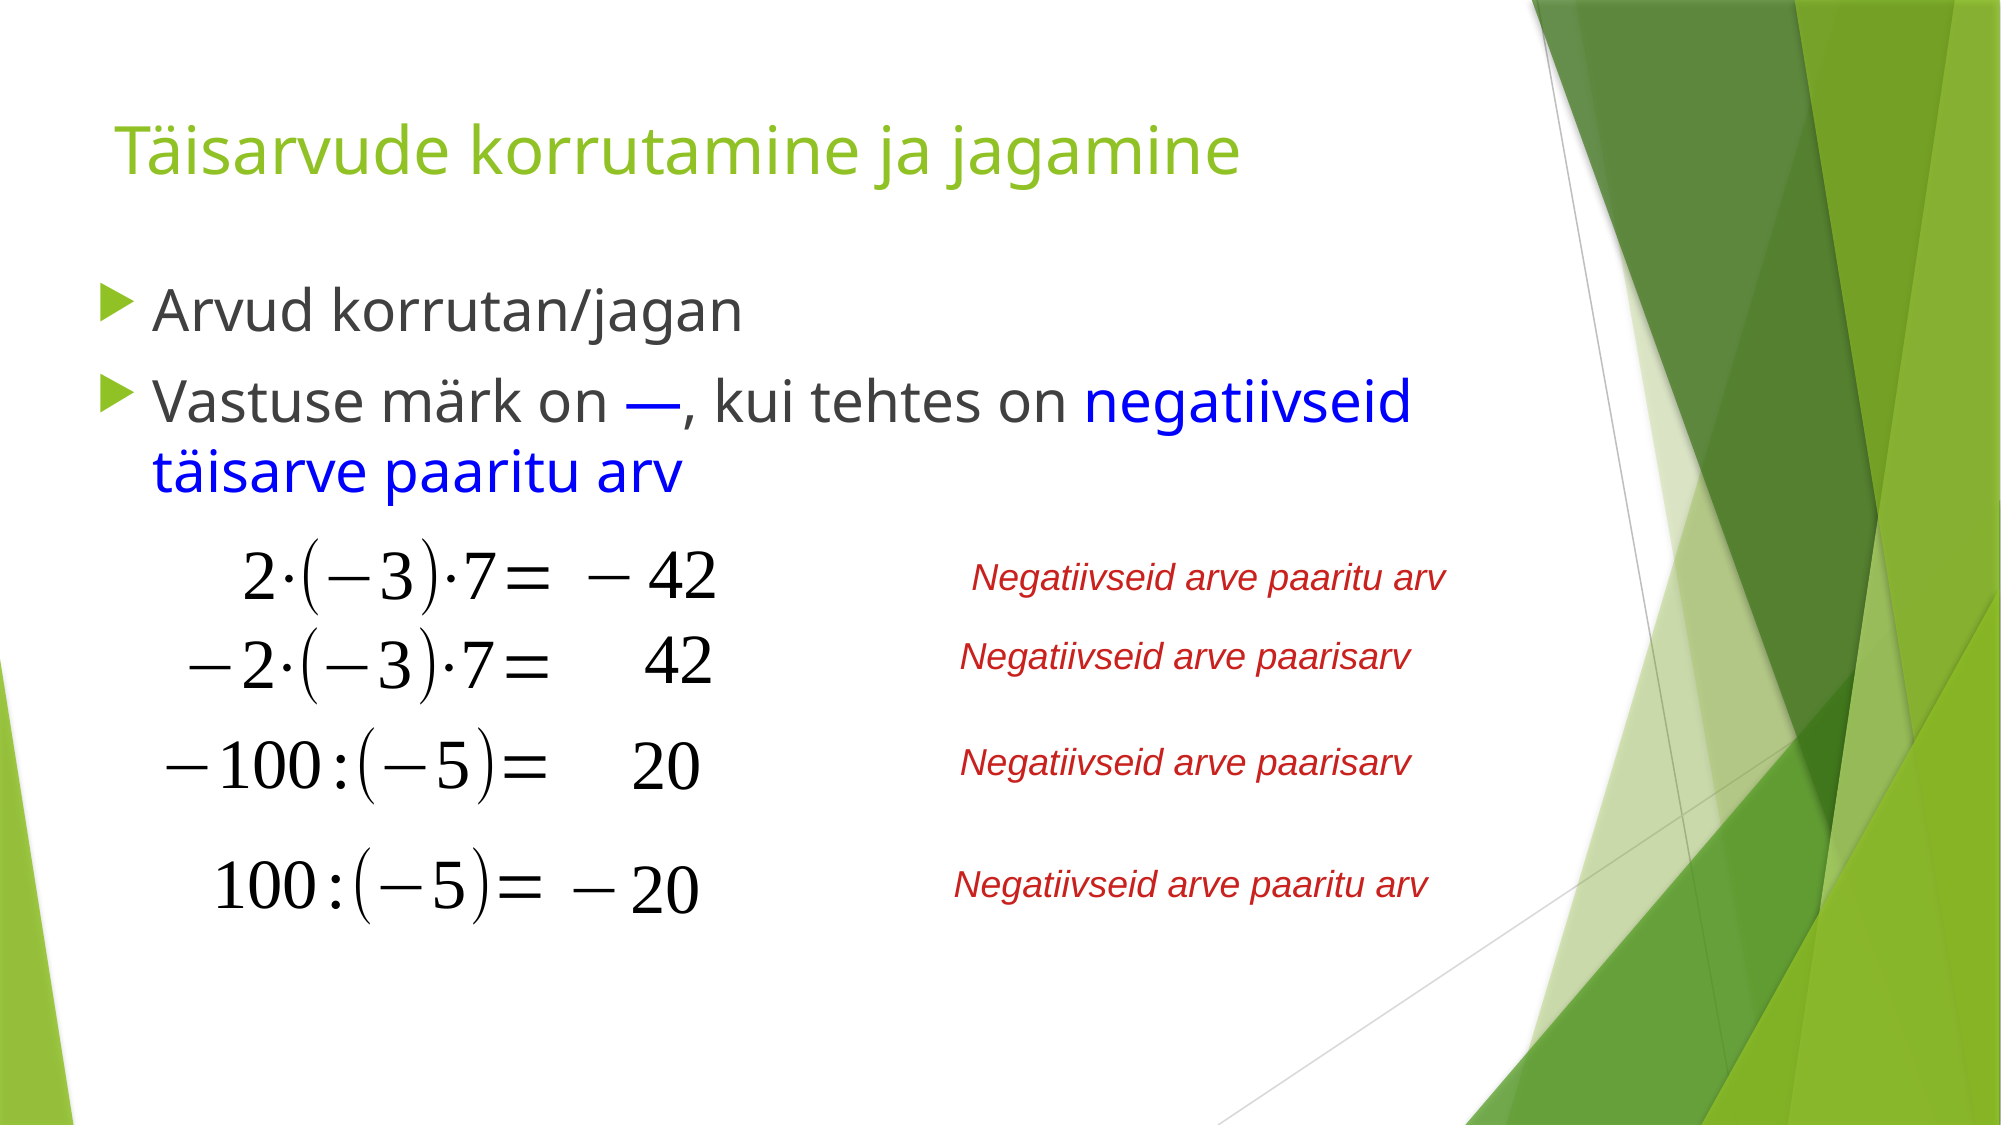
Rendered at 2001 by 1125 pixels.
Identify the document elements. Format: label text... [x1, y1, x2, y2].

chart [635, 620, 721, 699]
chart [561, 850, 708, 929]
chart [624, 726, 709, 805]
text_box Negatiivseid arve paaritu arv [938, 856, 1443, 914]
chart [575, 535, 725, 614]
title Täisarvude korrutamine ja jagamine [99, 99, 1613, 237]
chart [206, 844, 557, 930]
text_box Negatiivseid arve paaritu arv [956, 549, 1461, 607]
chart [153, 724, 561, 810]
chart [236, 535, 565, 621]
list Arvud korrutan/jagan Vastuse märk on —, kui tehtes on negatiivseid täisarve paaritu arv [81, 265, 1595, 532]
text_box Negatiivseid arve paarisarv [944, 734, 1426, 792]
text_box Negatiivseid arve paarisarv [944, 628, 1426, 686]
chart [177, 623, 563, 709]
